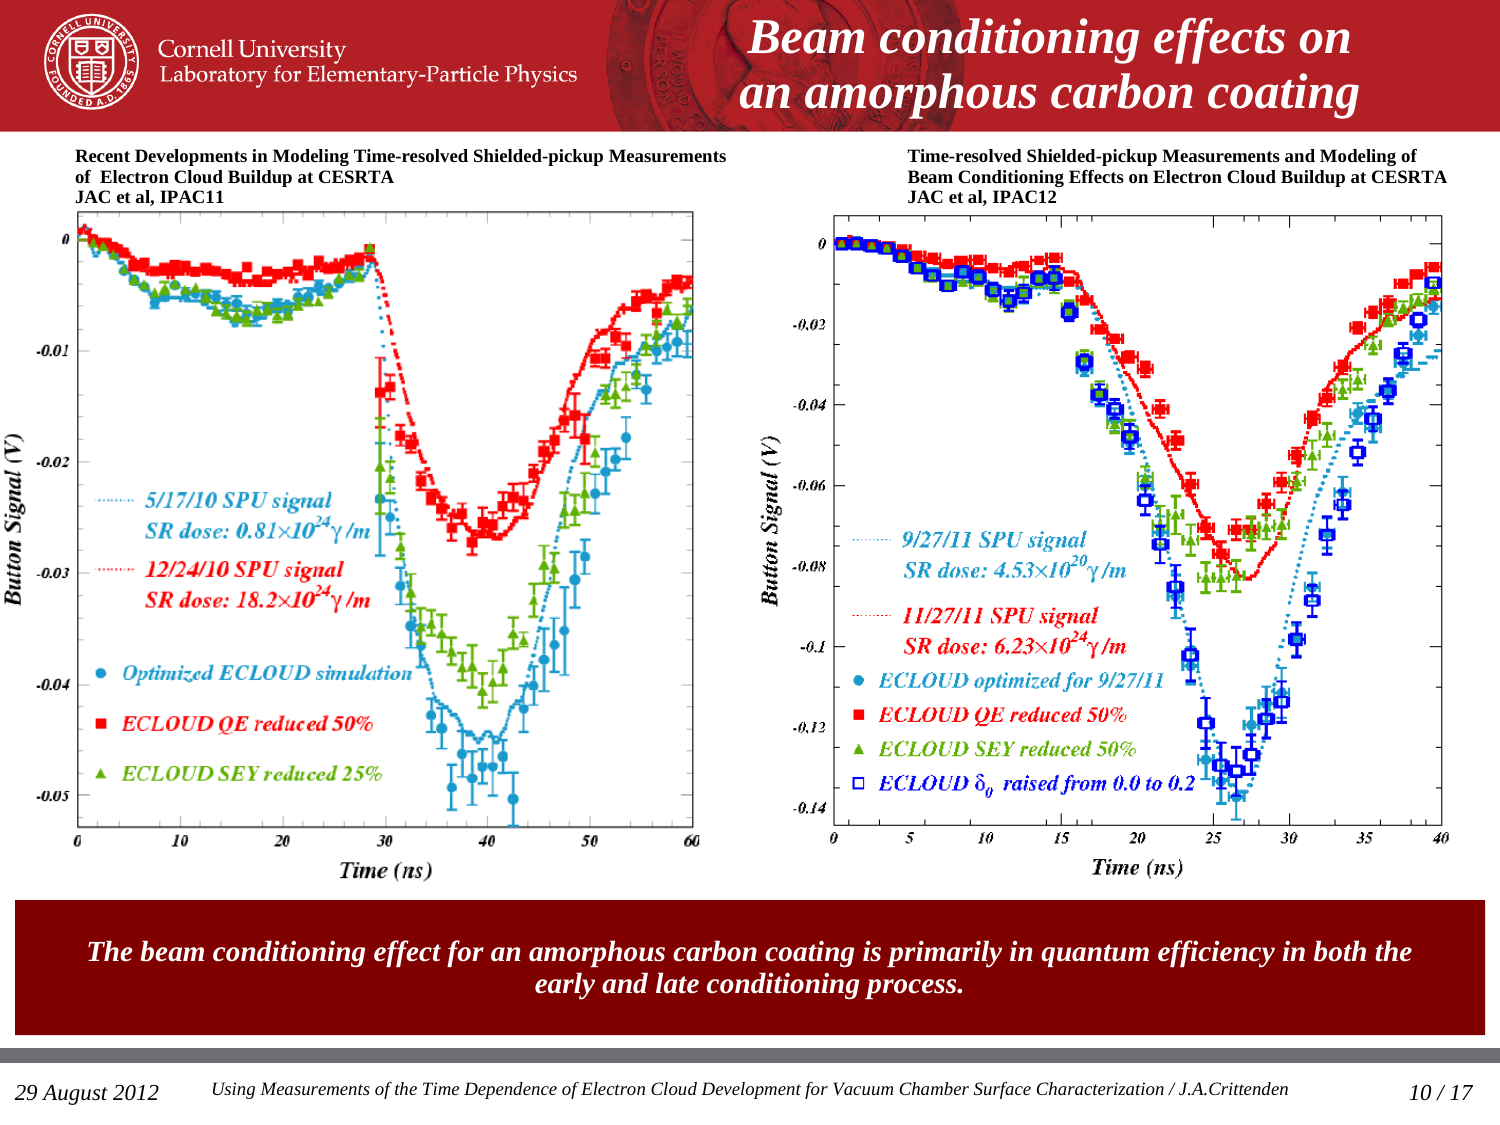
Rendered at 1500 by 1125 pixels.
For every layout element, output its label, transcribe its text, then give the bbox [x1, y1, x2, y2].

text_box Time-resolved Shielded-pickup Measurements and Modeling of Beam Conditioning Effects on Electron Cloud Buildup at CESRTA JAC et al, IPAC12 [907, 145, 1448, 208]
picture [750, 209, 1455, 886]
text_box The beam conditioning effect for an amorphous carbon coating is primarily in quantum efficiency in both the early and late conditioning process. [15, 900, 1486, 1036]
picture [0, 0, 1500, 132]
picture [0, 209, 705, 886]
text_box Recent Developments in Modeling Time-resolved Shielded-pickup Measurements of Electron Cloud Buildup at CESRTA JAC et al, IPAC11 [75, 145, 731, 208]
title Beam conditioning effects on an amorphous carbon coating [600, 0, 1500, 128]
